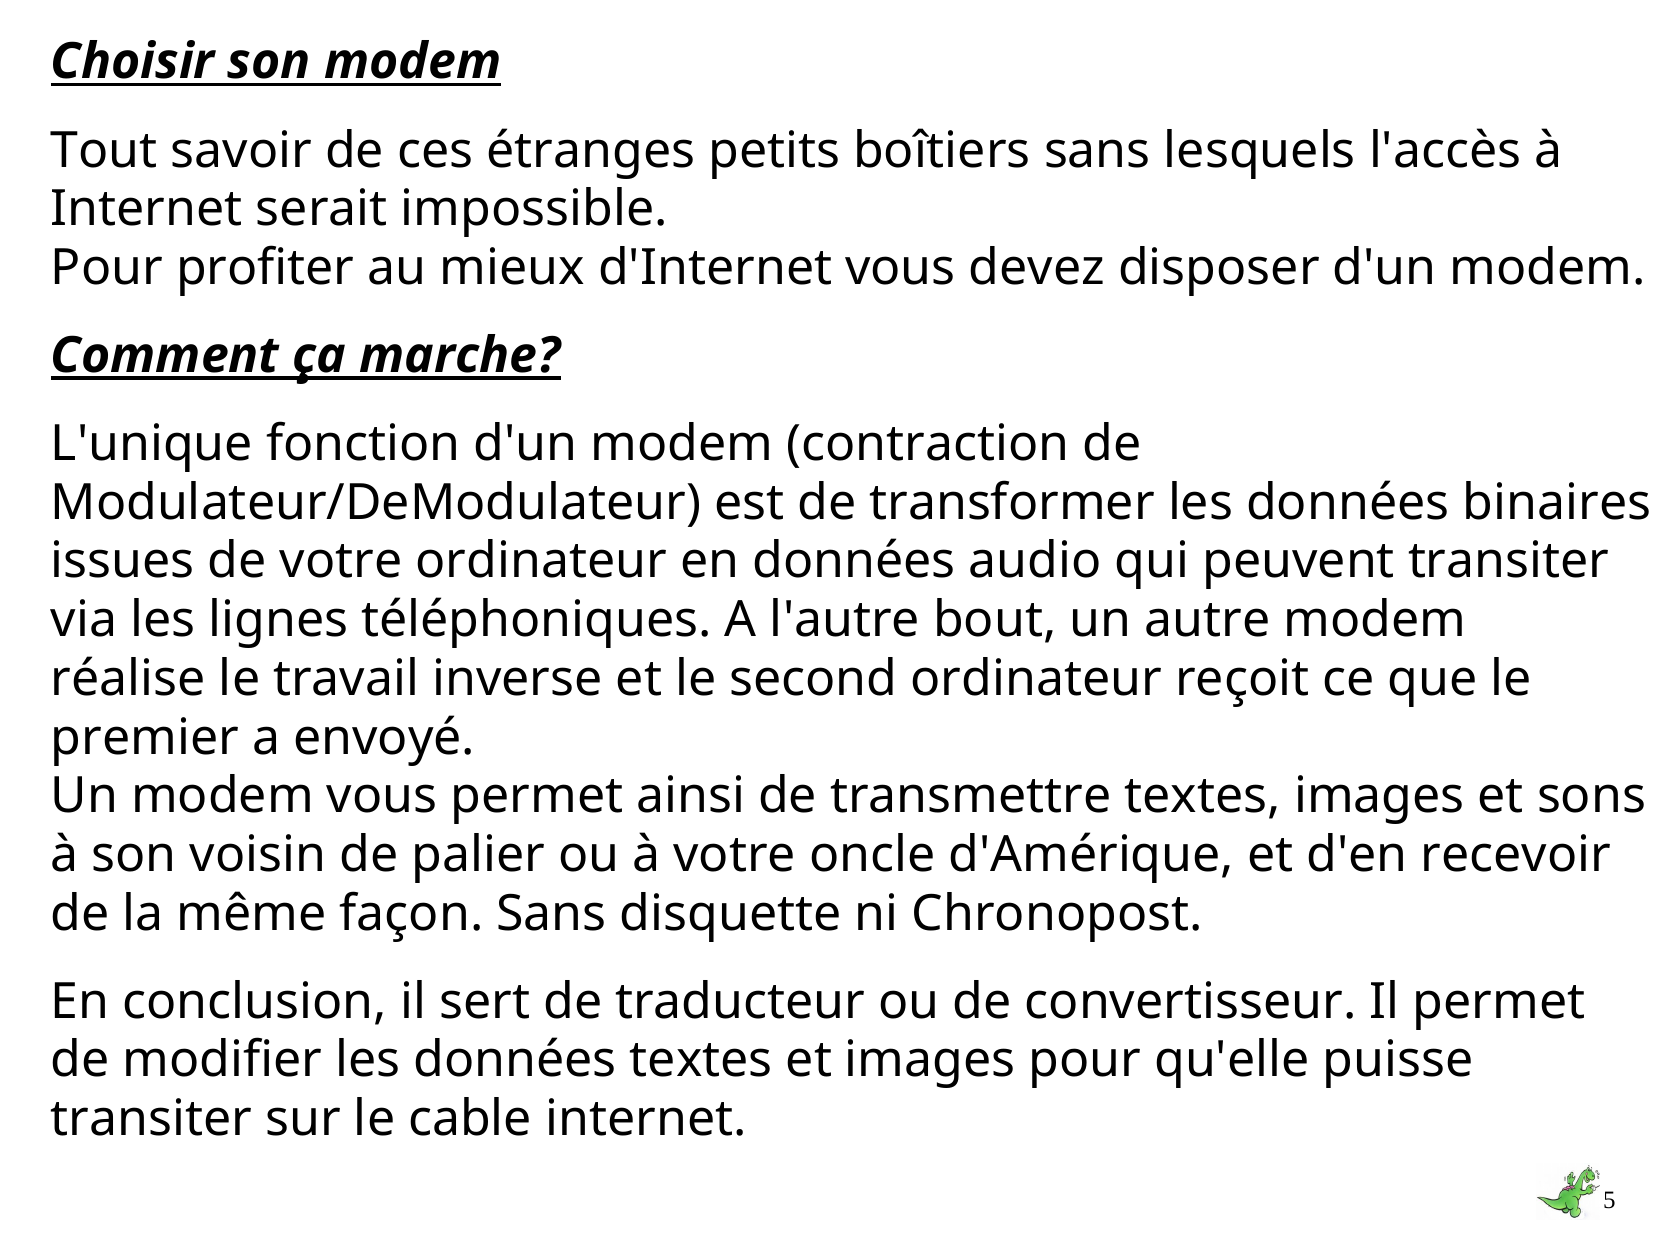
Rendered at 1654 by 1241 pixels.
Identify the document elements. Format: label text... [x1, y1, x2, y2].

picture [1536, 1163, 1600, 1220]
text_box 5 [1603, 1186, 1632, 1214]
text_box Choisir son modem Tout savoir de ces étranges petits boîtiers sans lesquels l'accès à Internet serait impossible. Pour profiter au mieux d'Internet vous devez disposer d'un modem. Comment ça marche? L'unique fonction d'un modem (contraction de Modulateur/DeModulateur) est de transformer les données binaires issues de votre ordinateur en données audio qui peuvent transiter via les lignes téléphoniques. A l'autre bout, un autre modem réalise le travail inverse et le second ordinateur reçoit ce que le premier a envoyé. Un modem vous permet ainsi de transmettre textes, images et sons à son voisin de palier ou à votre oncle d'Amérique, et d'en recevoir de la même façon. Sans disquette ni Chronopost. En conclusion, il sert de traducteur ou de convertisseur. Il permet de modifier les données textes et images pour qu'elle puisse transiter sur le cable internet. [36, 48, 1654, 1241]
